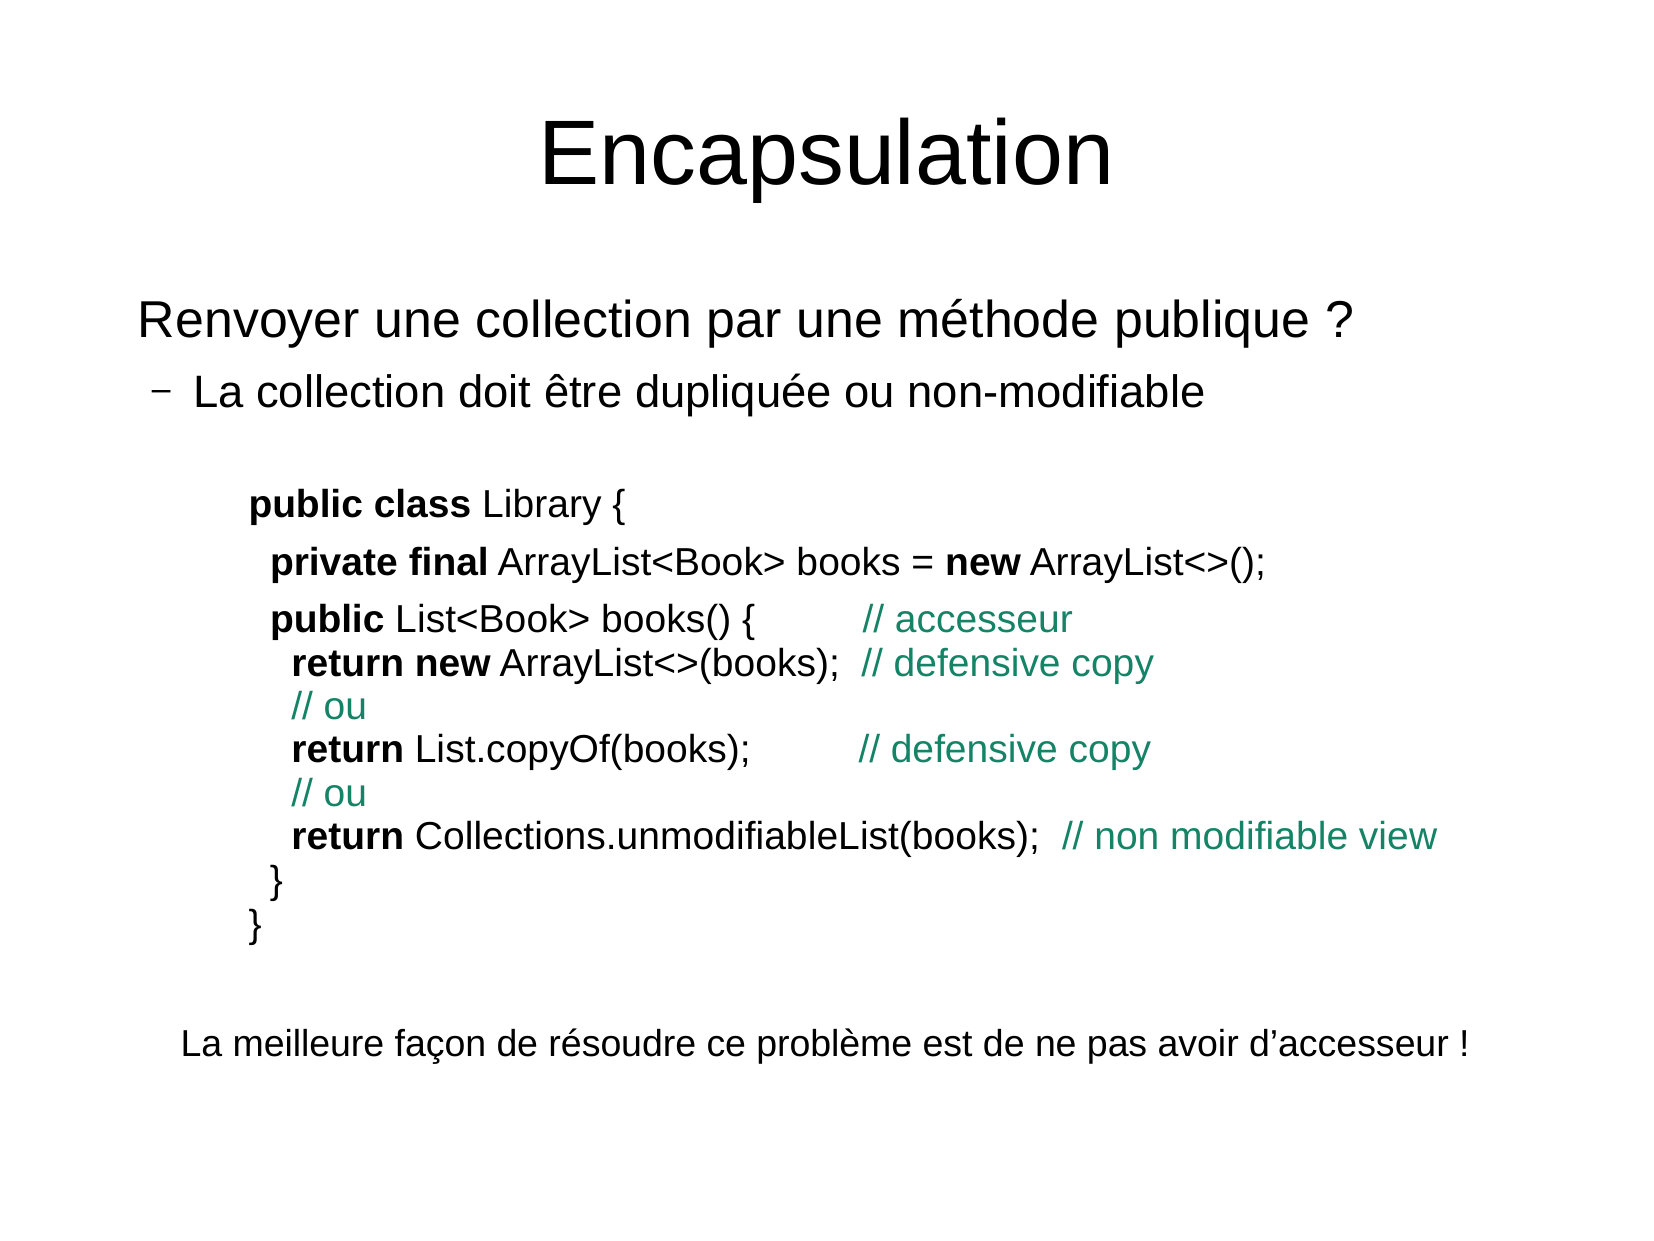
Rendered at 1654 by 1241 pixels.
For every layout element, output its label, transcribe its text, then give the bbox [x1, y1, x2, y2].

title Encapsulation [82, 49, 1571, 257]
list Renvoyer une collection par une méthode publique ? La collection doit être dupliquée ou non-modifiable public class Library { private final ArrayList<Book> books = new ArrayList<>(); public List<Book> books() { // accesseur return new ArrayList<>(books); // defensive copy // ou return List.copyOf(books); // defensive copy // ou return Collections.unmodifiableList(books); // non modifiable view } } [82, 290, 1636, 1036]
text_box La meilleure façon de résoudre ce problème est de ne pas avoir d’accesseur ! [165, 1014, 1488, 1072]
